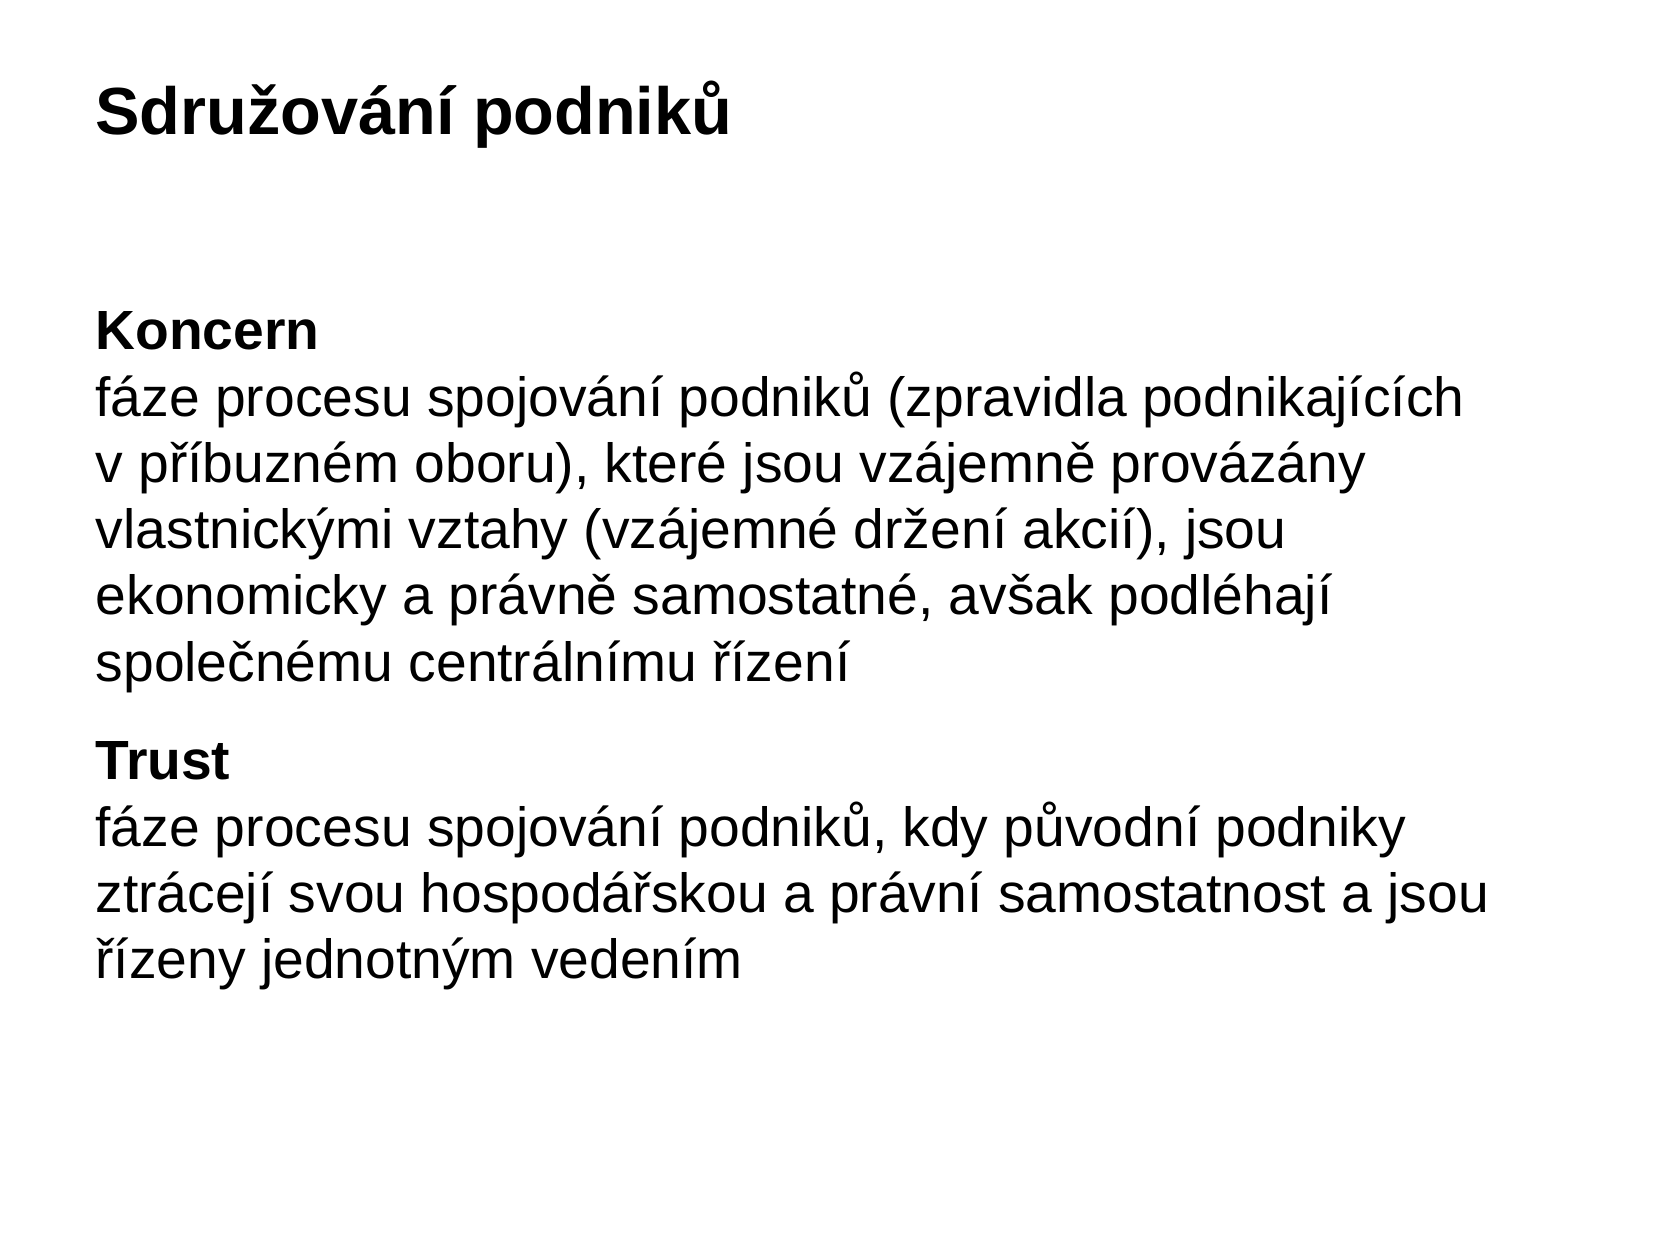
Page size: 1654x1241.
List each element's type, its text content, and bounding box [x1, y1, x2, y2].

text_box Sdružování podniků [45, 60, 748, 156]
text_box Koncern fáze procesu spojování podniků (zpravidla podnikajících v příbuzném oboru), které jsou vzájemně provázány vlastnickými vztahy (vzájemné držení akcií), jsou ekonomicky a právně samostatné, avšak podléhají společnému centrálnímu řízení [45, 286, 1595, 700]
text_box Trust fáze procesu spojování podniků, kdy původní podniky ztrácejí svou hospodářskou a právní samostatnost a jsou řízeny jednotným vedením [45, 716, 1608, 998]
